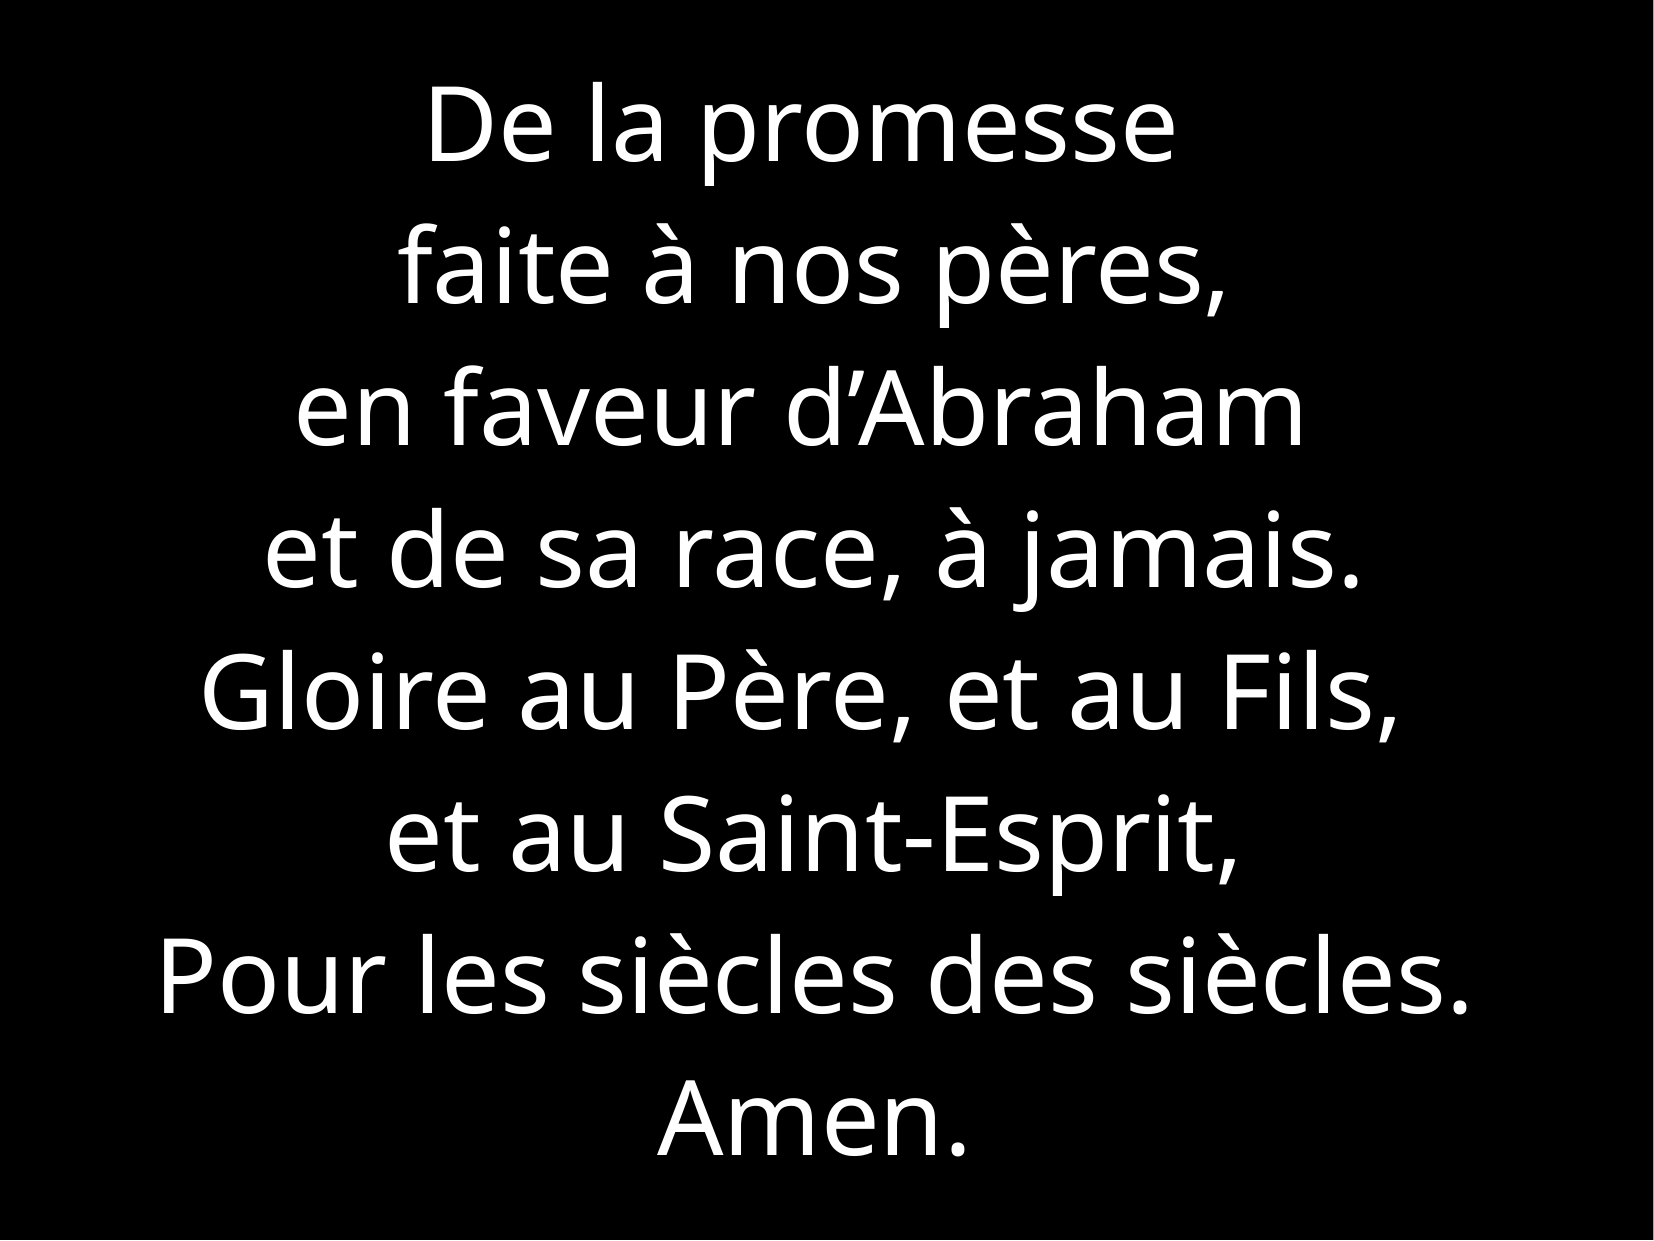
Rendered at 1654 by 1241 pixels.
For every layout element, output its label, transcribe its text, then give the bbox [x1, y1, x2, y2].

subtitle De la promesse faite à nos pères, en faveur d’Abraham et de sa race, à jamais. Gloire au Père, et au Fils, et au Saint-Esprit, Pour les siècles des siècles. Amen. [23, 0, 1607, 1241]
